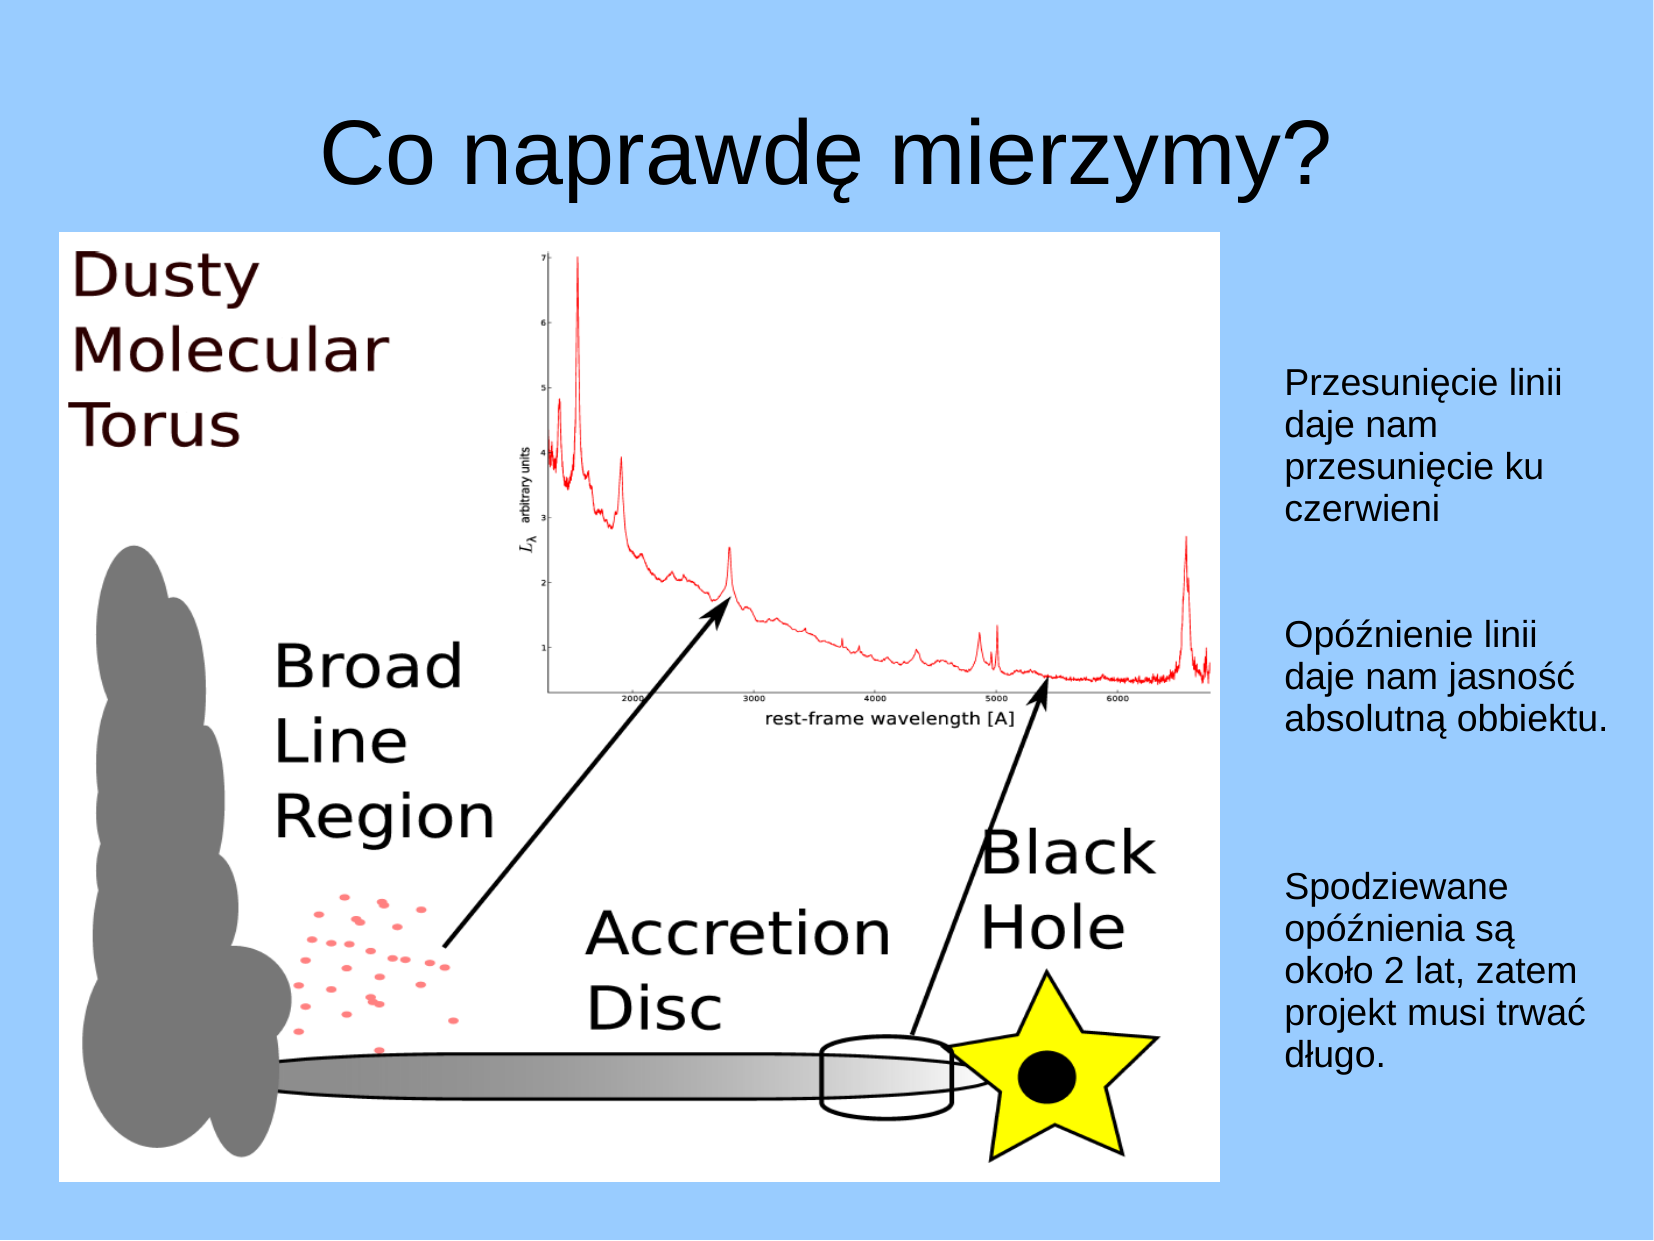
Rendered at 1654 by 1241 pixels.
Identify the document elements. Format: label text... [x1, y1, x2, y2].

title Co naprawdę mierzymy? [82, 49, 1571, 257]
picture [59, 232, 1220, 1182]
text_box Przesunięcie linii daje nam przesunięcie ku czerwieni Opóźnienie linii daje nam jasność absolutną obbiektu. Spodziewane opóźnienia są około 2 lat, zatem projekt musi trwać długo. [1269, 354, 1625, 1084]
